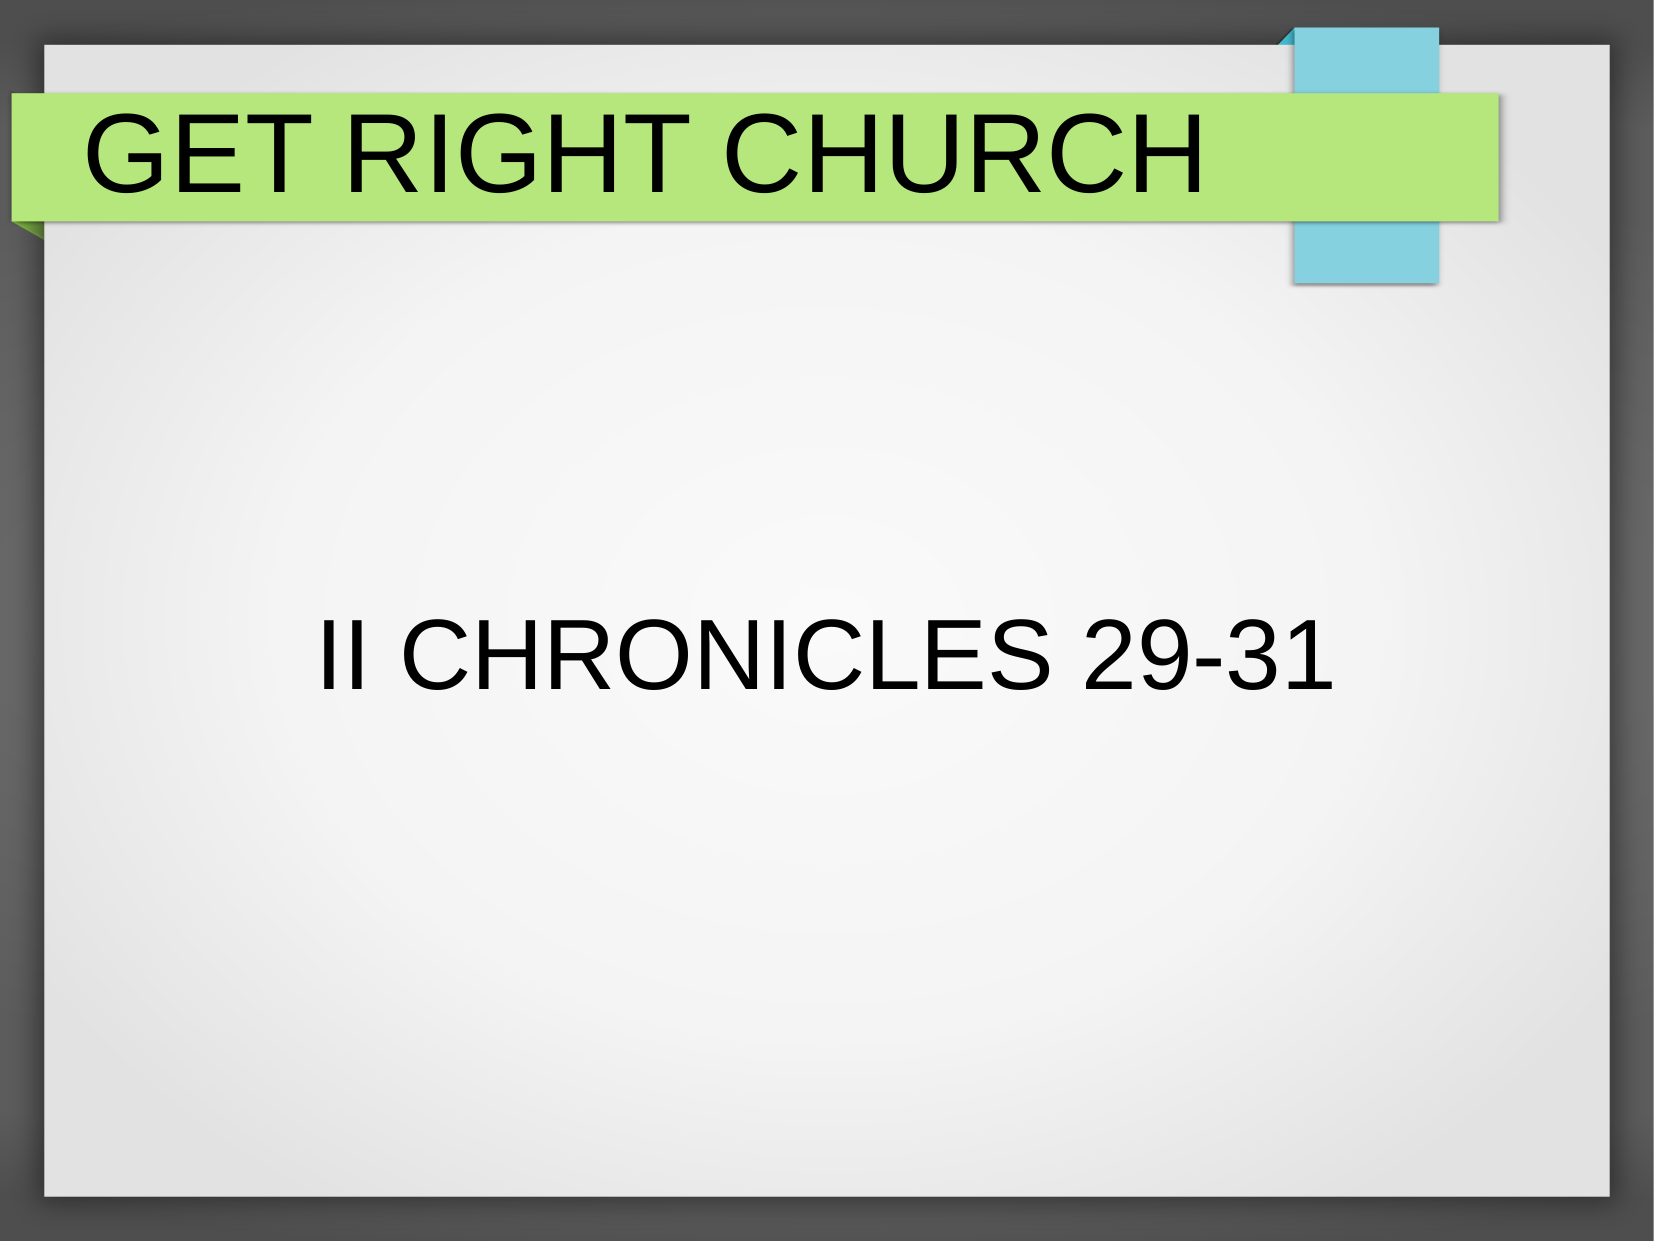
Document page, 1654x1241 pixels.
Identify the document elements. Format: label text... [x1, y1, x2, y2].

subtitle II CHRONICLES 29-31 [82, 295, 1571, 1015]
title GET RIGHT CHURCH [82, 90, 1264, 217]
picture [0, 0, 1654, 1241]
